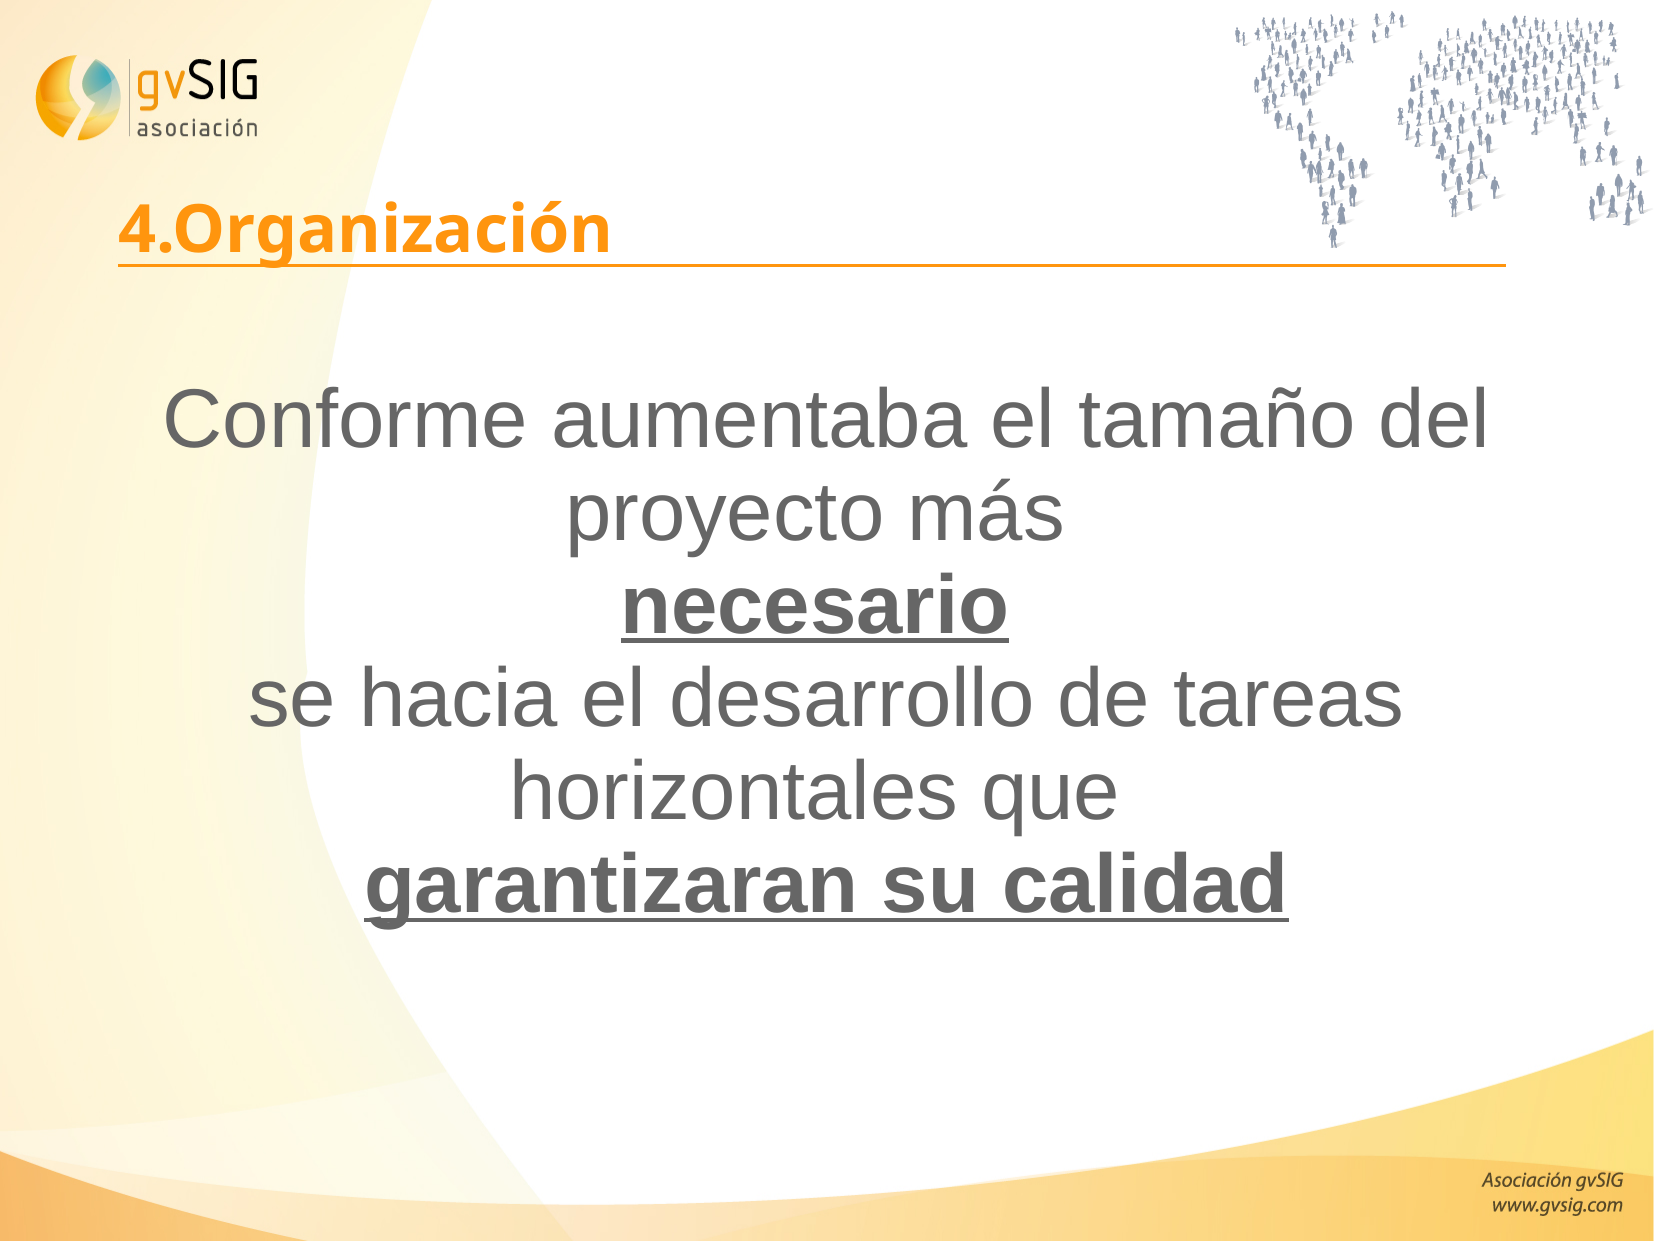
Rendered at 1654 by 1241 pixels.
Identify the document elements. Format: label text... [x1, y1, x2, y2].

text_box Conforme aumentaba el tamaño del proyecto más necesario se hacia el desarrollo de tareas horizontales que garantizaran su calidad [147, 365, 1506, 1013]
picture [0, 0, 1654, 1241]
title 4.Organización [118, 177, 1607, 276]
